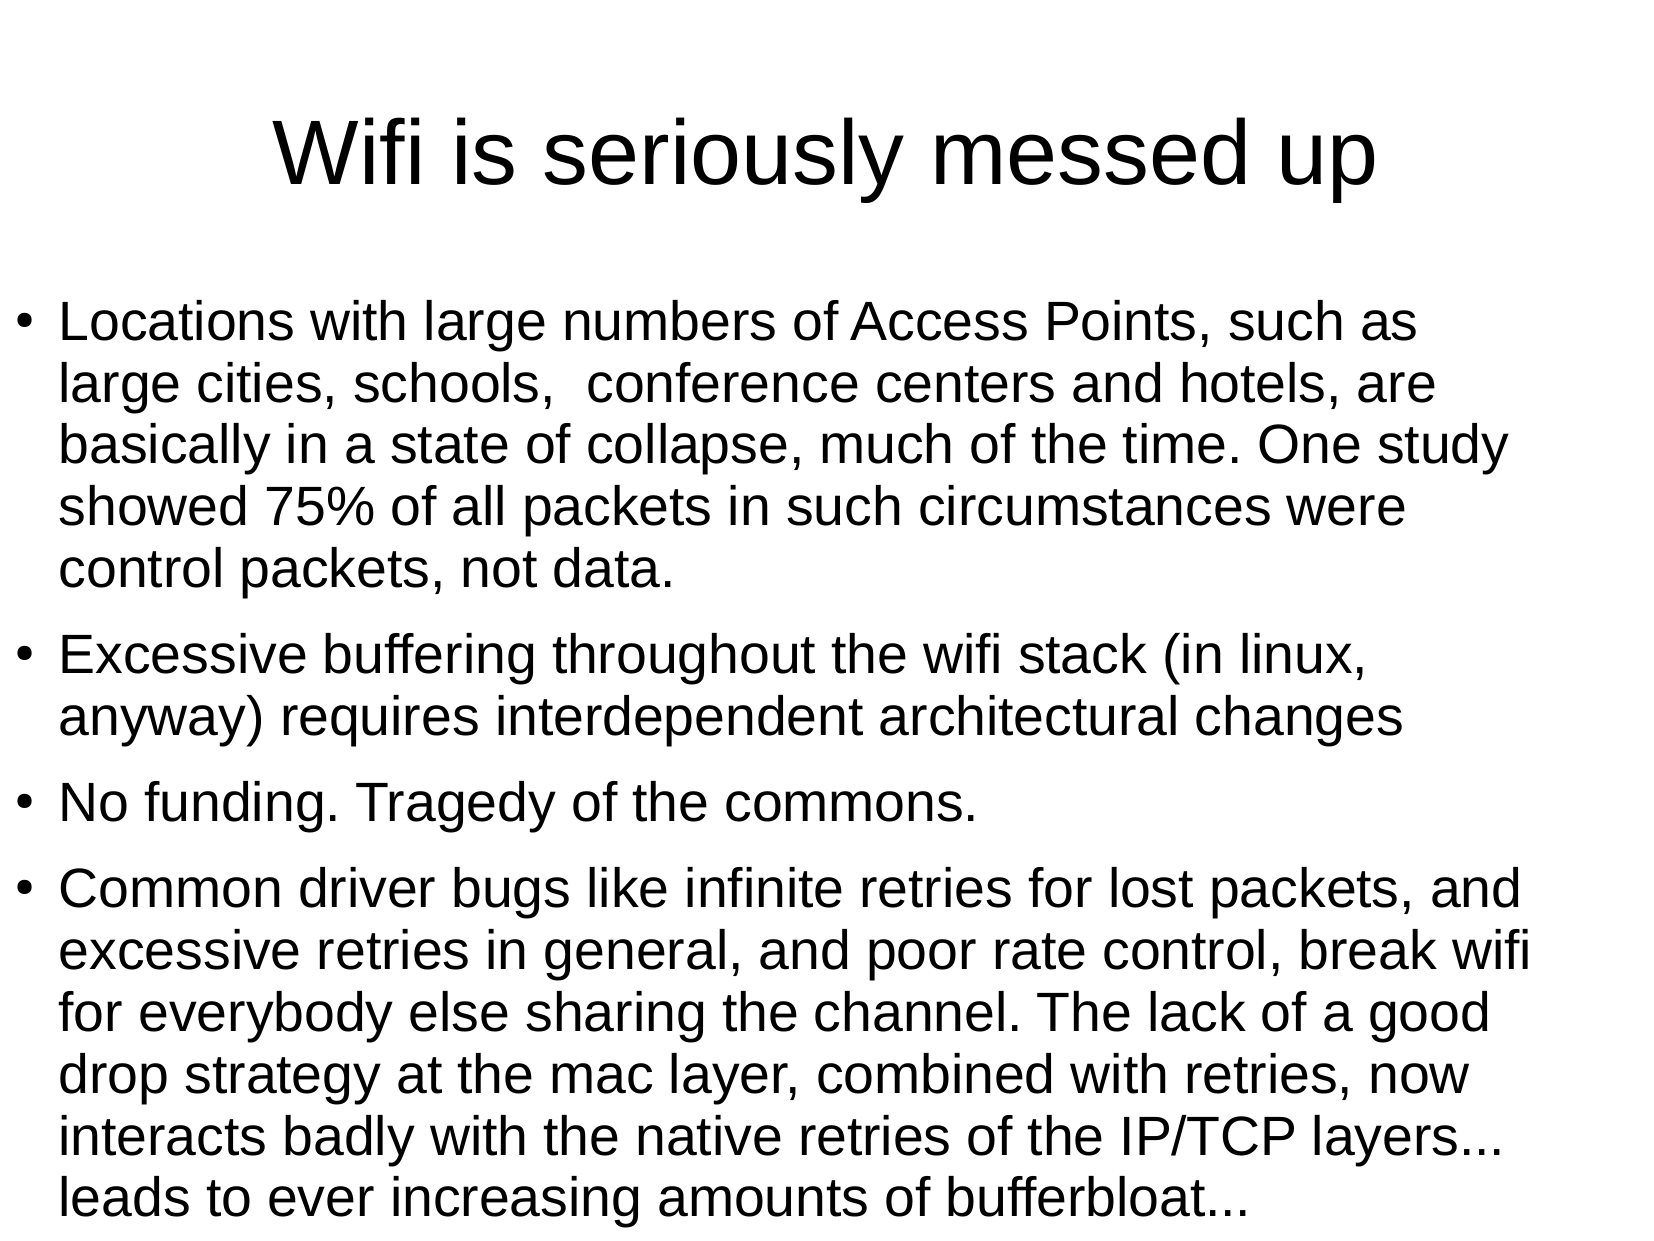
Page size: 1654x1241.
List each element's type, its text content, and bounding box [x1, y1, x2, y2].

title Wifi is seriously messed up [82, 49, 1571, 257]
list Locations with large numbers of Access Points, such as large cities, schools, conference centers and hotels, are basically in a state of collapse, much of the time. One study showed 75% of all packets in such circumstances were control packets, not data. Excessive buffering throughout the wifi stack (in linux, anyway) requires interdependent architectural changes No funding. Tragedy of the commons. Common driver bugs like infinite retries for lost packets, and excessive retries in general, and poor rate control, break wifi for everybody else sharing the channel. The lack of a good drop strategy at the mac layer, combined with retries, now interacts badly with the native retries of the IP/TCP layers... leads to ever increasing amounts of bufferbloat... [0, 290, 1538, 1241]
